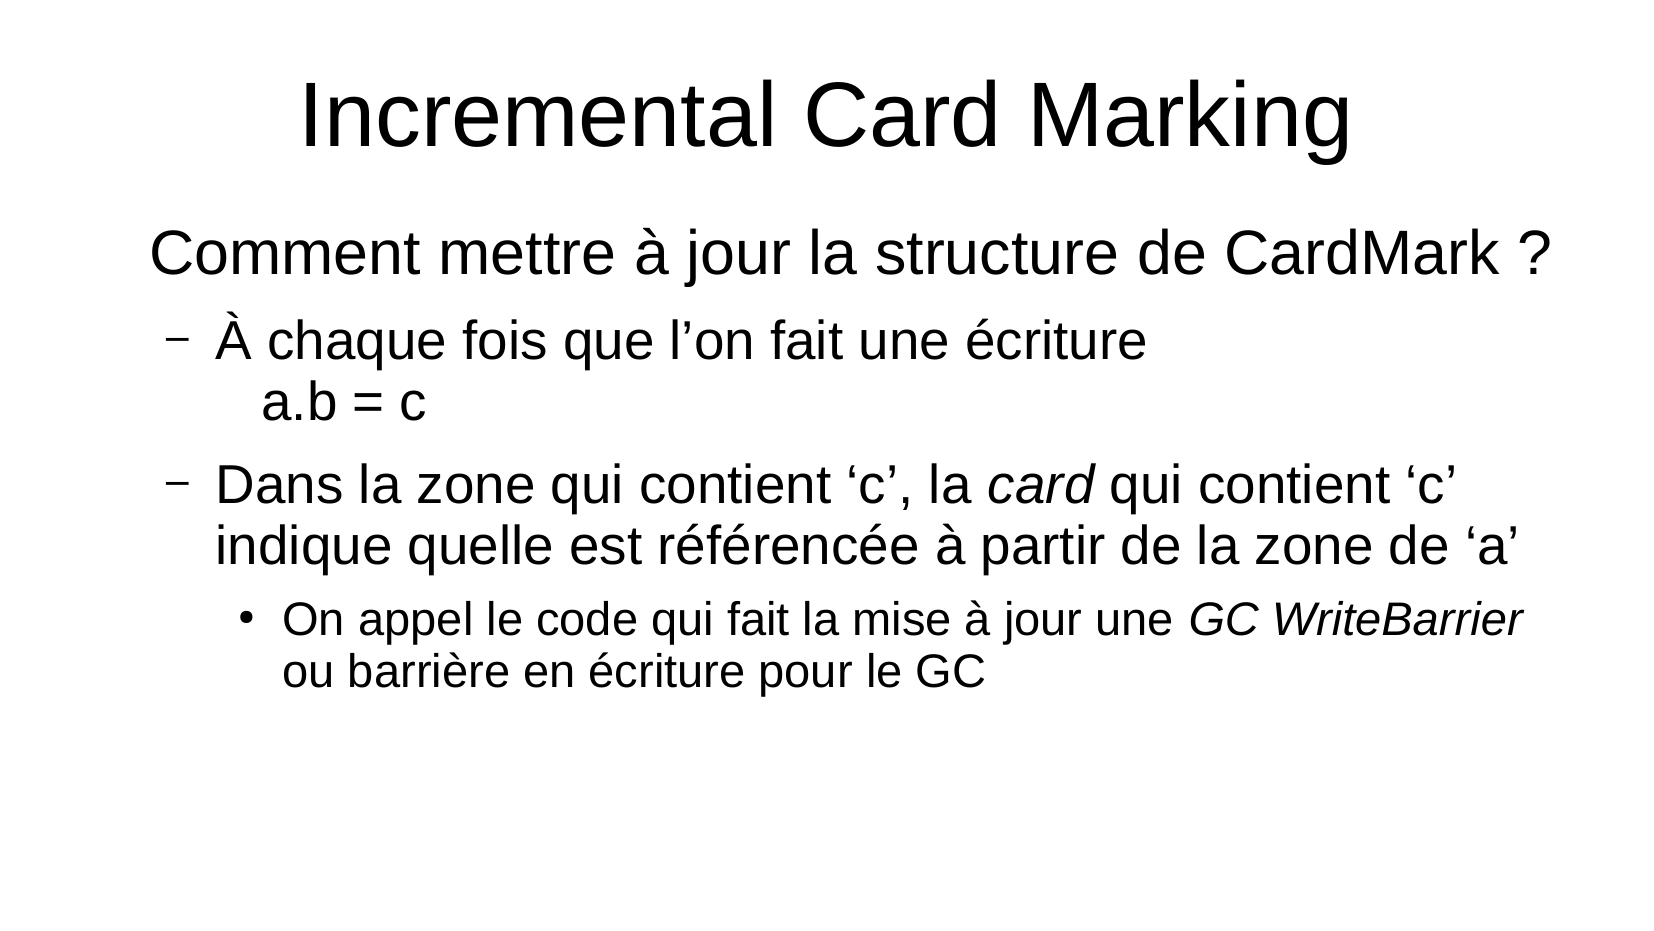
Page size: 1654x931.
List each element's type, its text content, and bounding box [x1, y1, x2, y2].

list Comment mettre à jour la structure de CardMark ? À chaque fois que l’on fait une écriture a.b = c Dans la zone qui contient ‘c’, la card qui contient ‘c’ indique quelle est référencée à partir de la zone de ‘a’ On appel le code qui fait la mise à jour une GC WriteBarrier ou barrière en écriture pour le GC [82, 217, 1571, 758]
title Incremental Card Marking [82, 37, 1571, 193]
